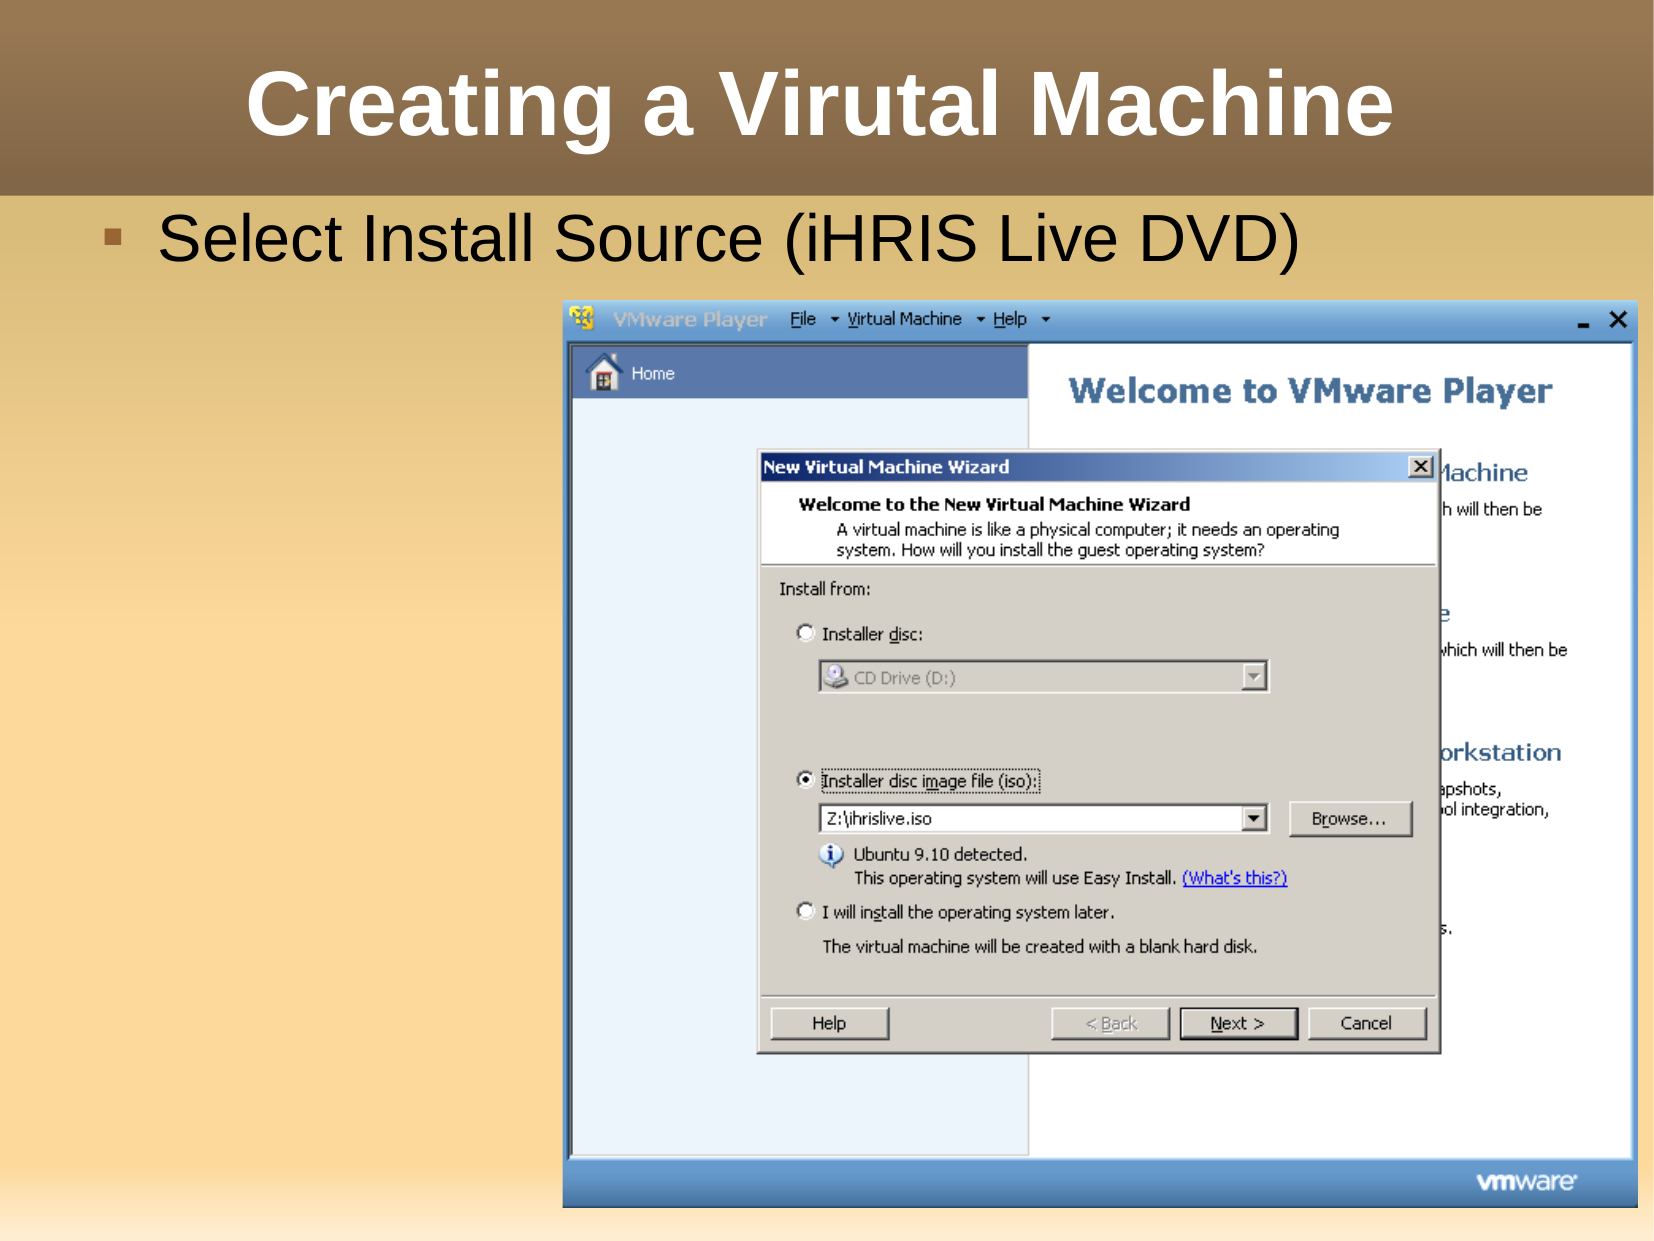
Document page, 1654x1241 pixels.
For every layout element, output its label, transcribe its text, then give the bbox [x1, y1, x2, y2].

list Select Install Source (iHRIS Live DVD) [86, 200, 1576, 1005]
picture [0, 0, 1654, 1241]
title Creating a Virutal Machine [76, 7, 1565, 200]
